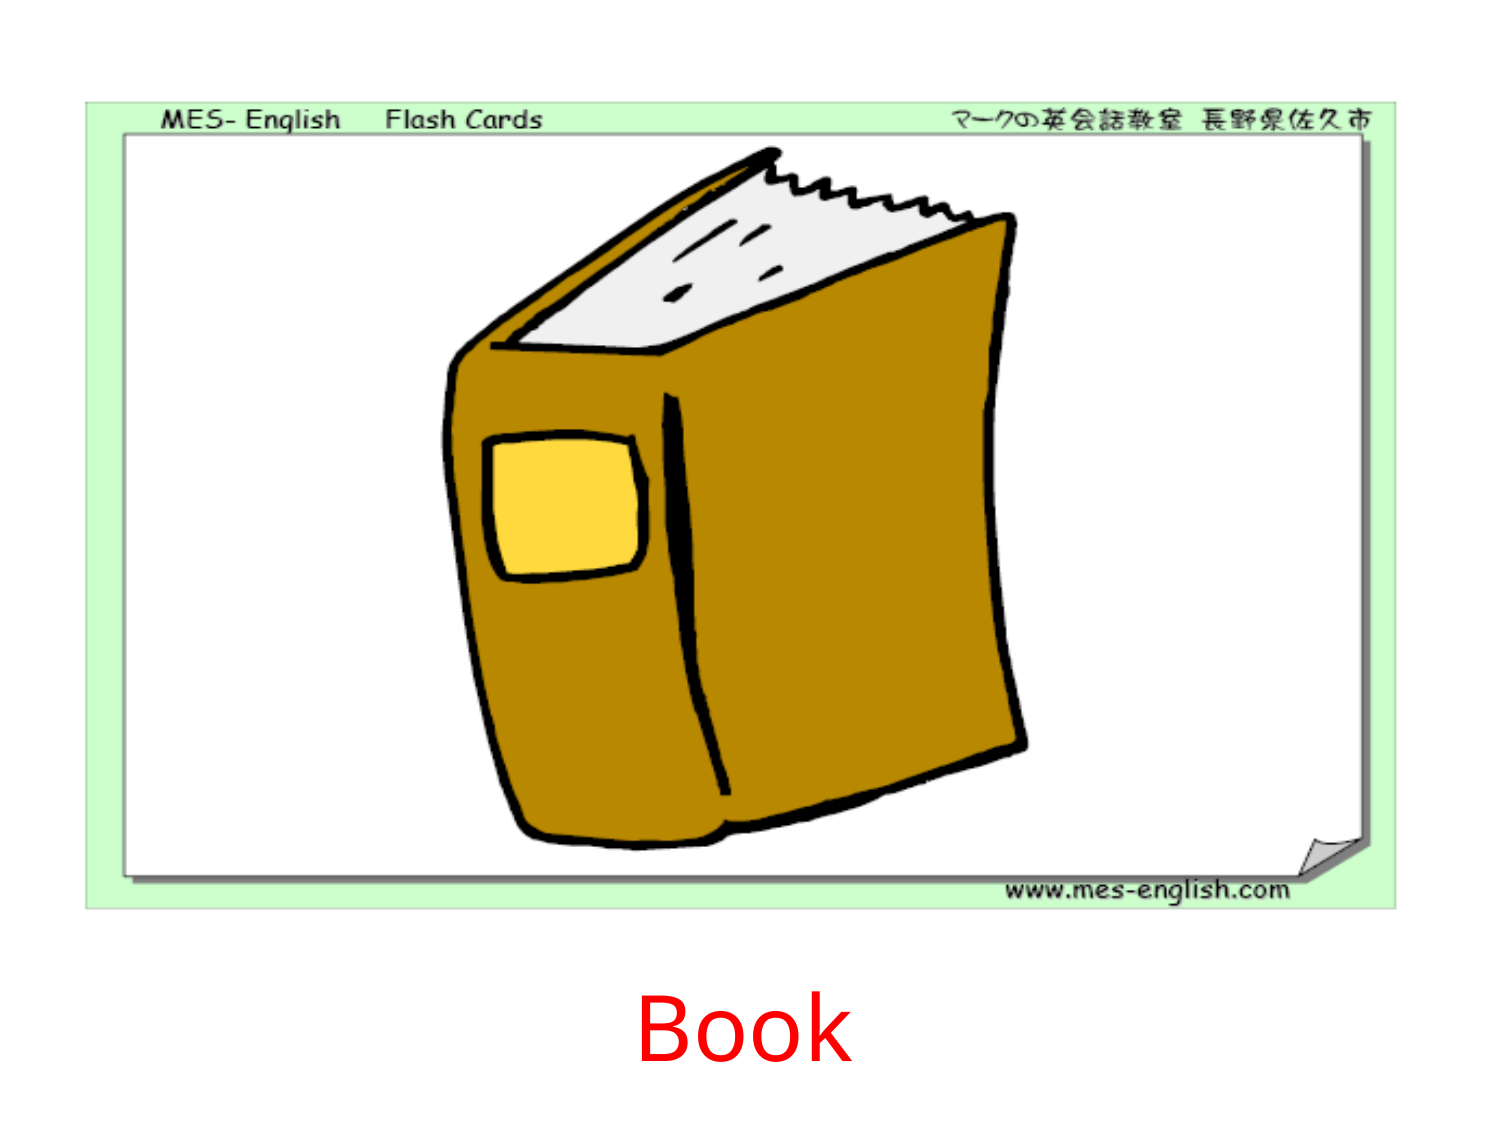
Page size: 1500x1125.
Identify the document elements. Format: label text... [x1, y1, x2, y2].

picture [62, 87, 1408, 925]
text_box Book [87, 962, 1401, 1088]
